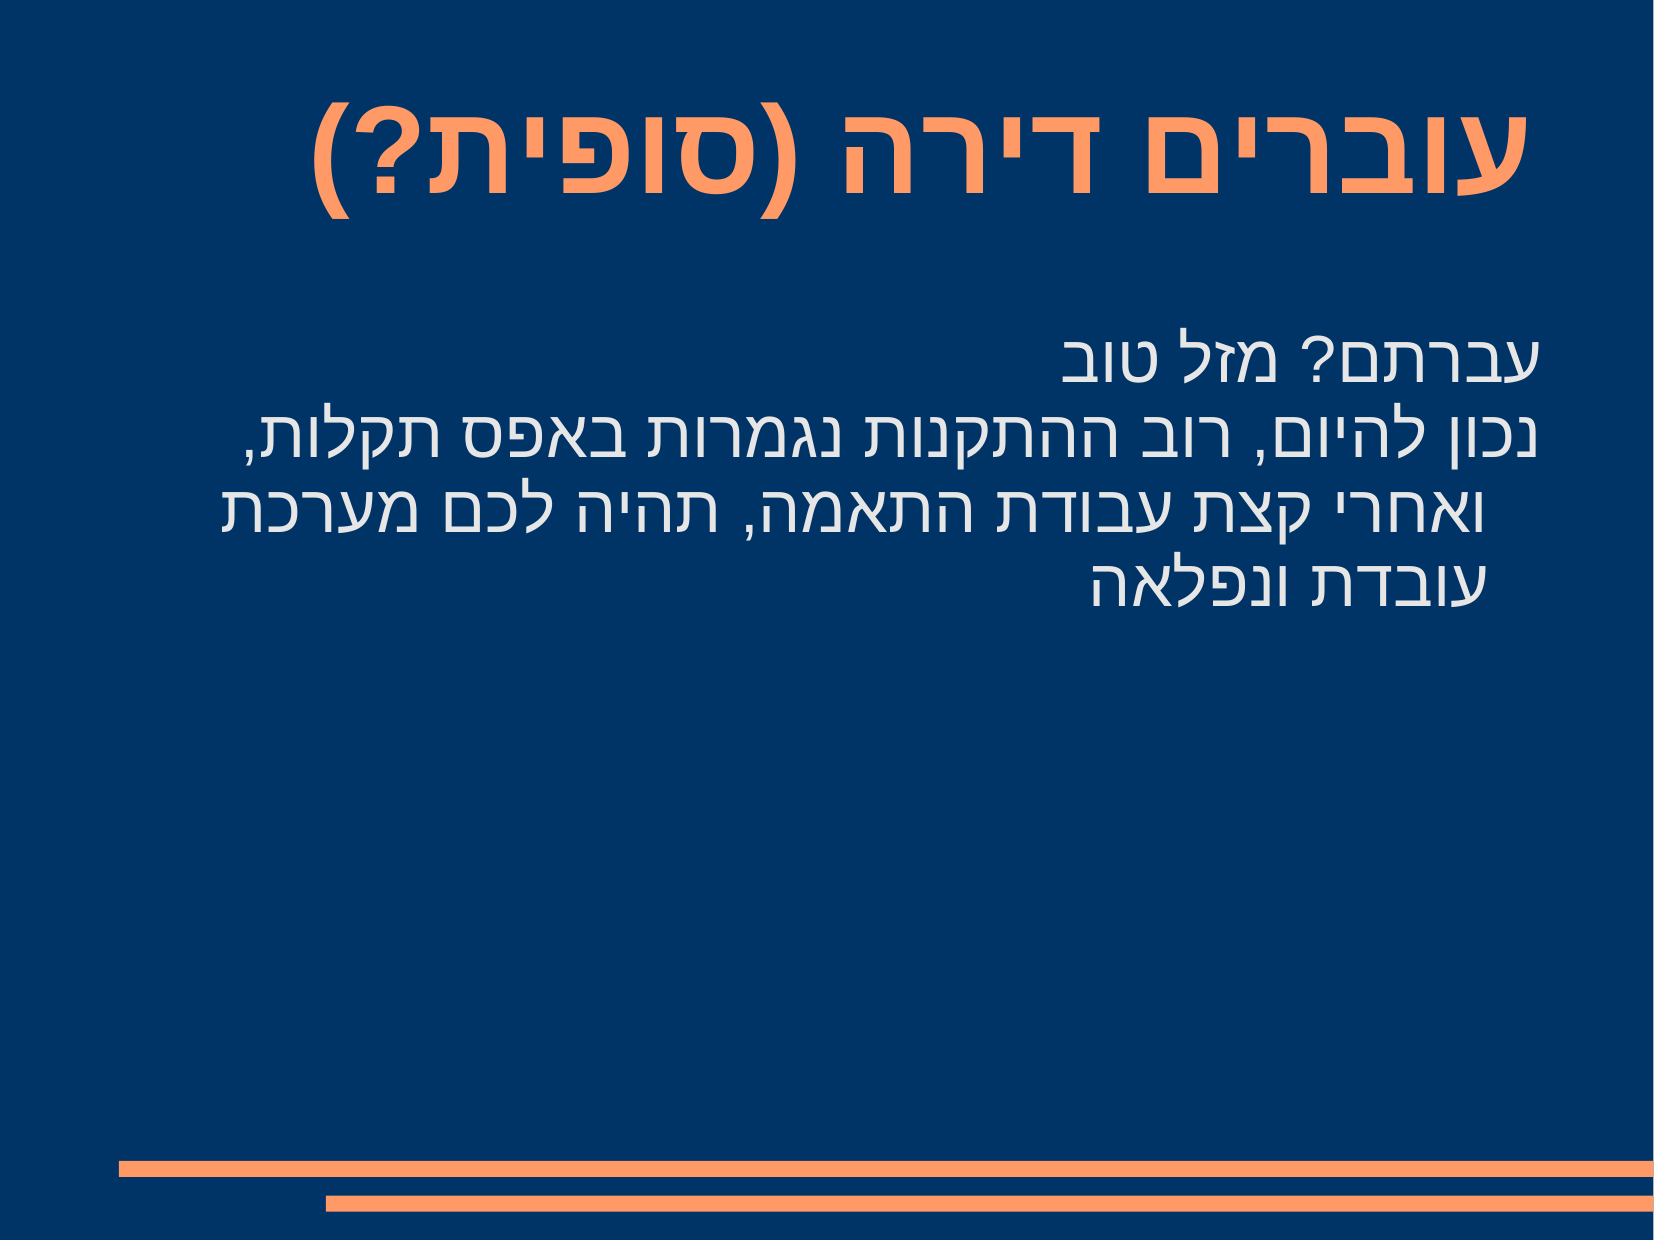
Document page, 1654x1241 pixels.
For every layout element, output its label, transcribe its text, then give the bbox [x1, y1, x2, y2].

title עוברים דירה (סופית?) [121, 46, 1534, 254]
list עברתם? מזל טוב נכון להיום, רוב ההתקנות נגמרות באפס תקלות, ואחרי קצת עבודת התאמה, תהיה לכם מערכת עובדת ונפלאה [121, 322, 1561, 1133]
